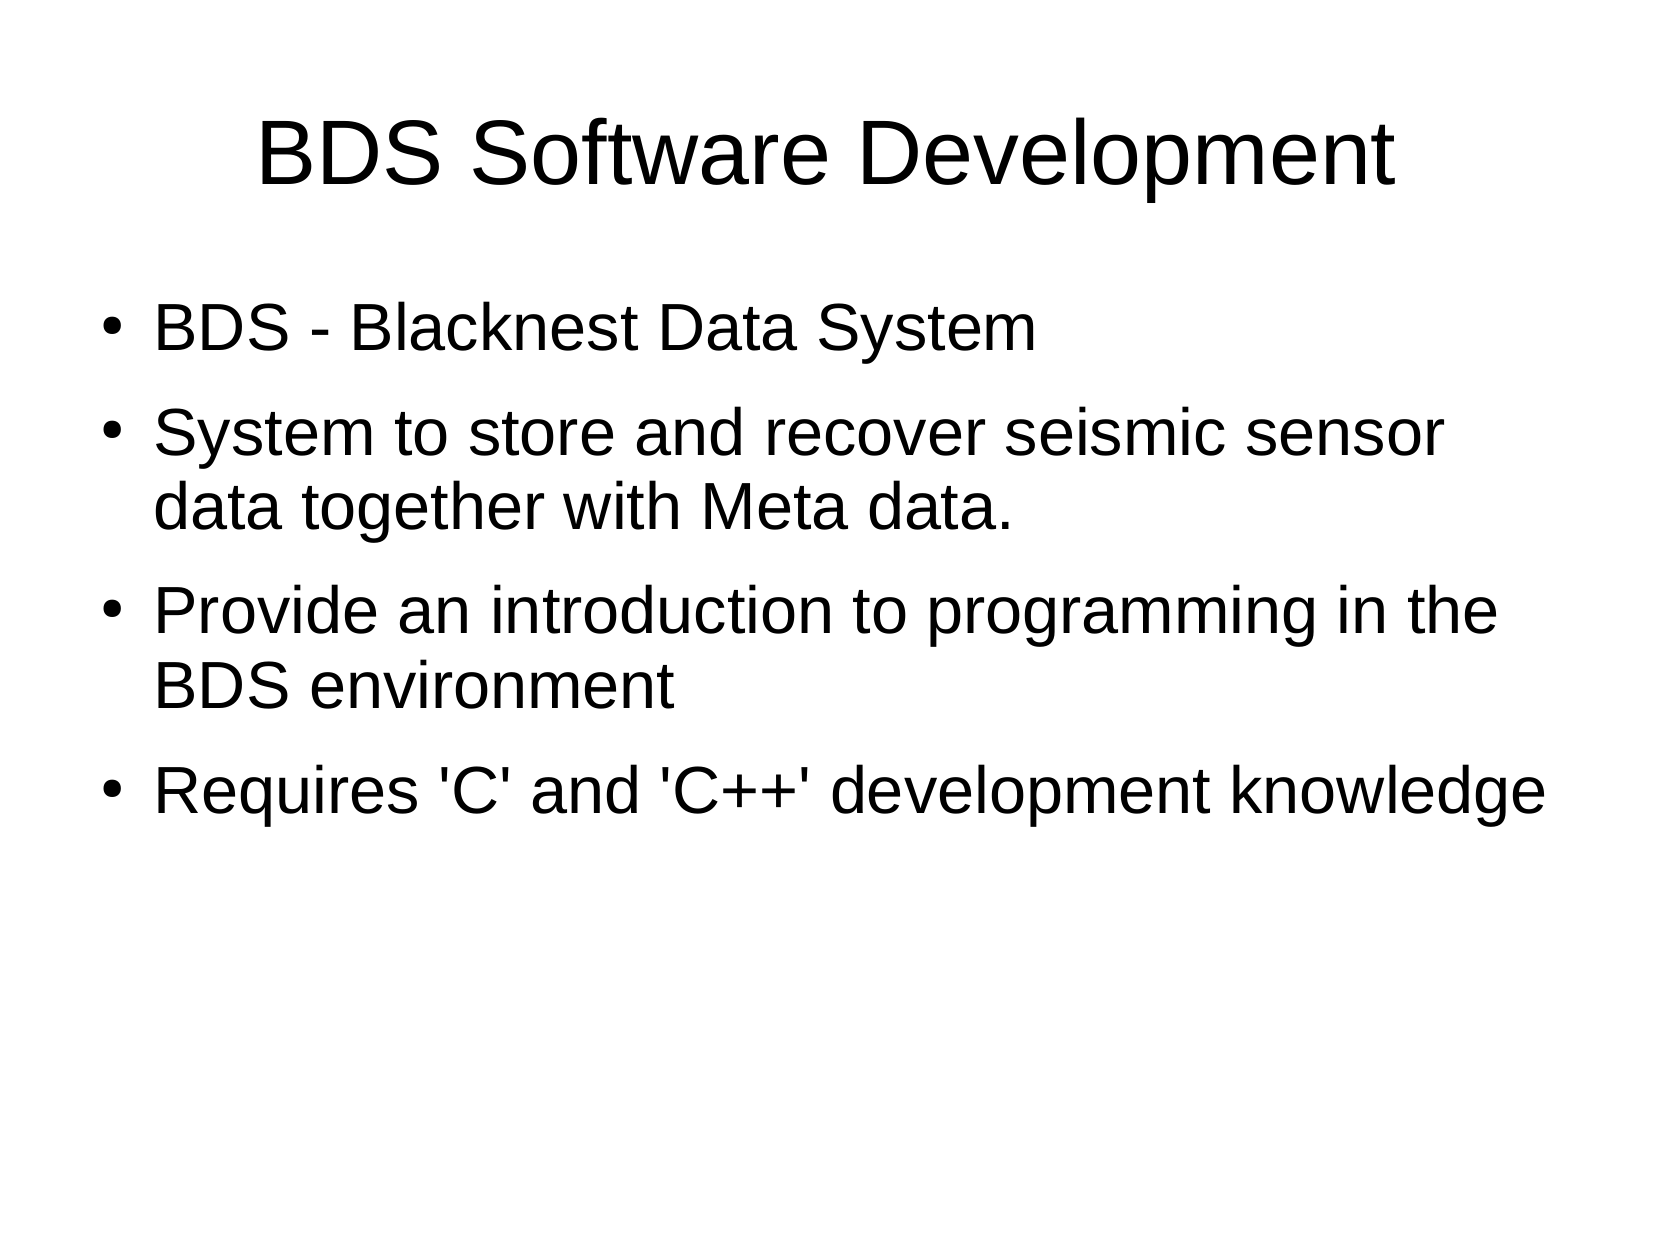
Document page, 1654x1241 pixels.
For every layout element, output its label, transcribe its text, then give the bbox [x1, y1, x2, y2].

list BDS - Blacknest Data System System to store and recover seismic sensor data together with Meta data. Provide an introduction to programming in the BDS environment Requires 'C' and 'C++' development knowledge [82, 290, 1571, 1094]
title BDS Software Development [82, 56, 1571, 250]
